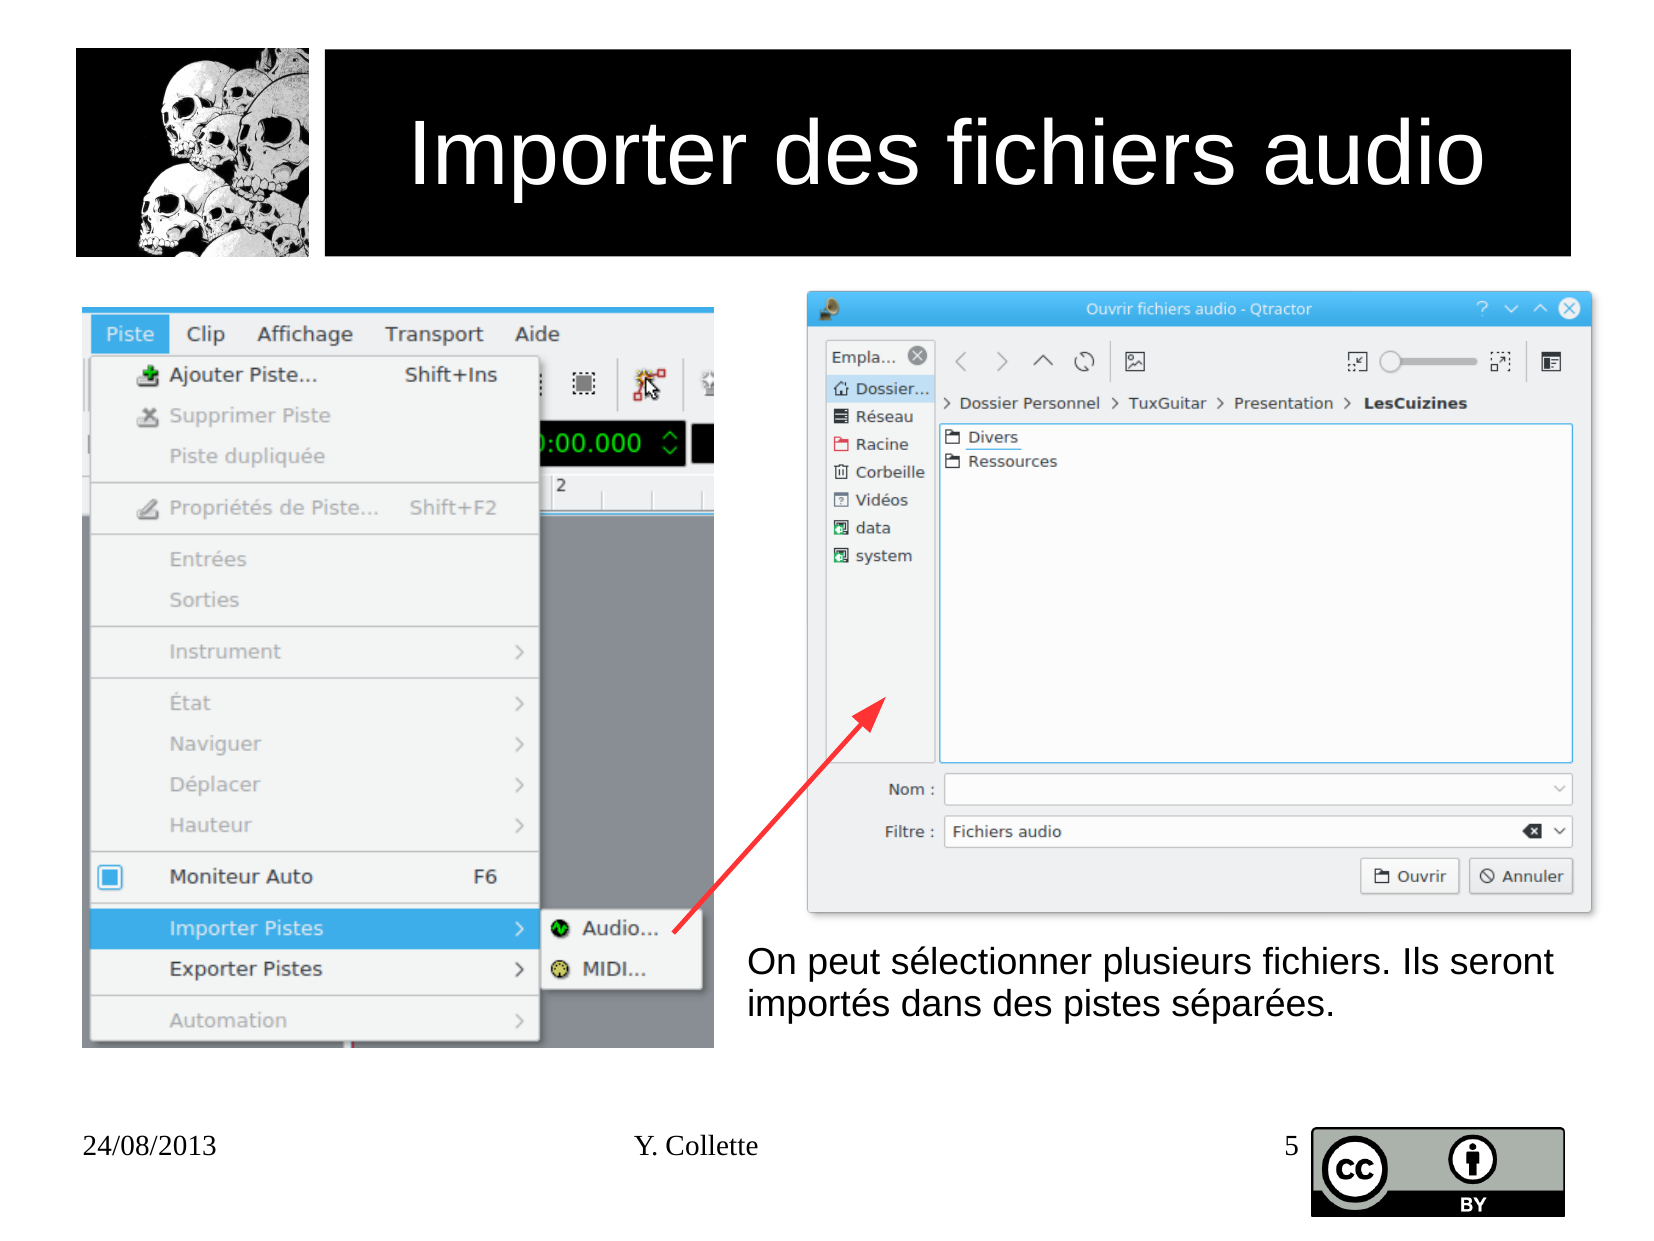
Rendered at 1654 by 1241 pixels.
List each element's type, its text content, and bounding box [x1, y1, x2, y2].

title Importer des fichiers audio [324, 49, 1571, 257]
picture [76, 48, 309, 257]
picture [1311, 1127, 1565, 1217]
picture [82, 307, 714, 1048]
text_box On peut sélectionner plusieurs fichiers. Ils seront importés dans des pistes séparées. [732, 933, 1595, 1032]
picture [799, 283, 1607, 928]
